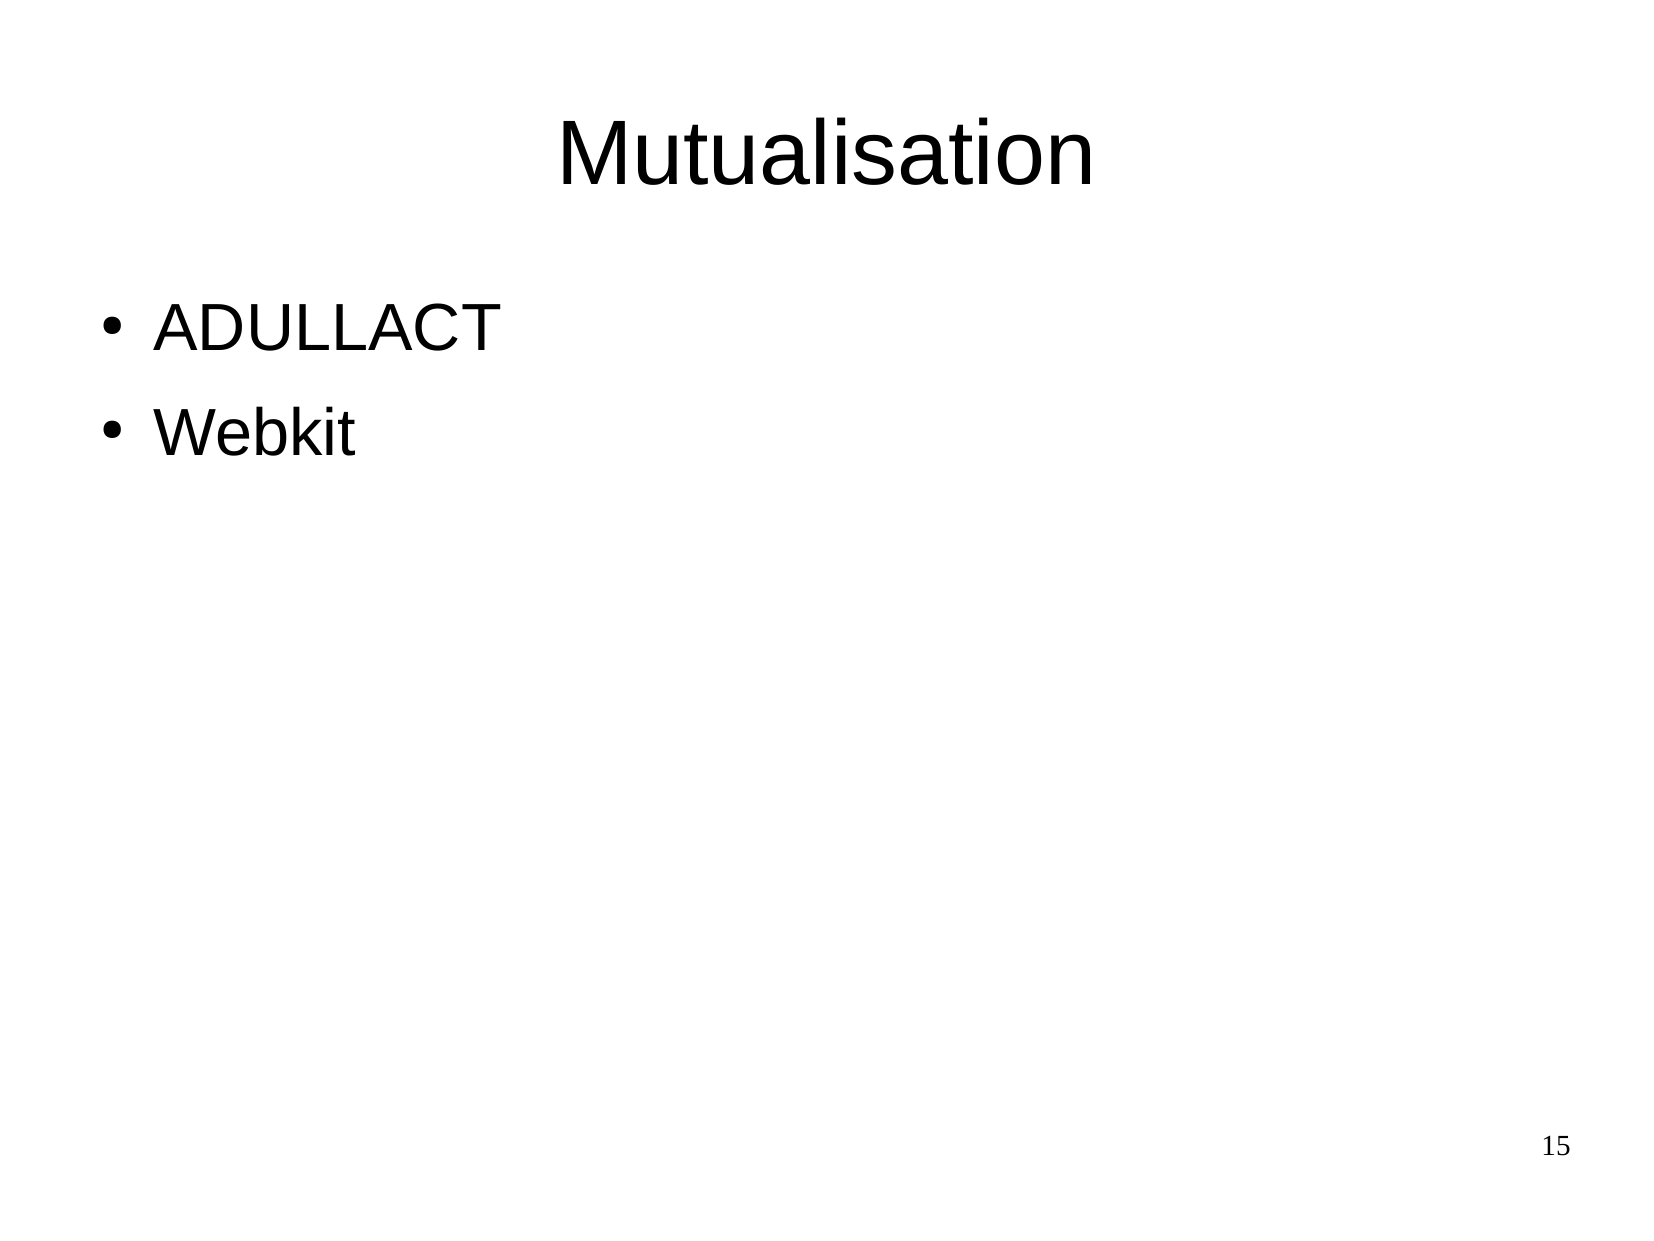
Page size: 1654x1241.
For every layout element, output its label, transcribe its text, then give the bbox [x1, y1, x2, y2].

title Mutualisation [82, 49, 1571, 257]
list ADULLACT Webkit [82, 290, 1538, 1010]
